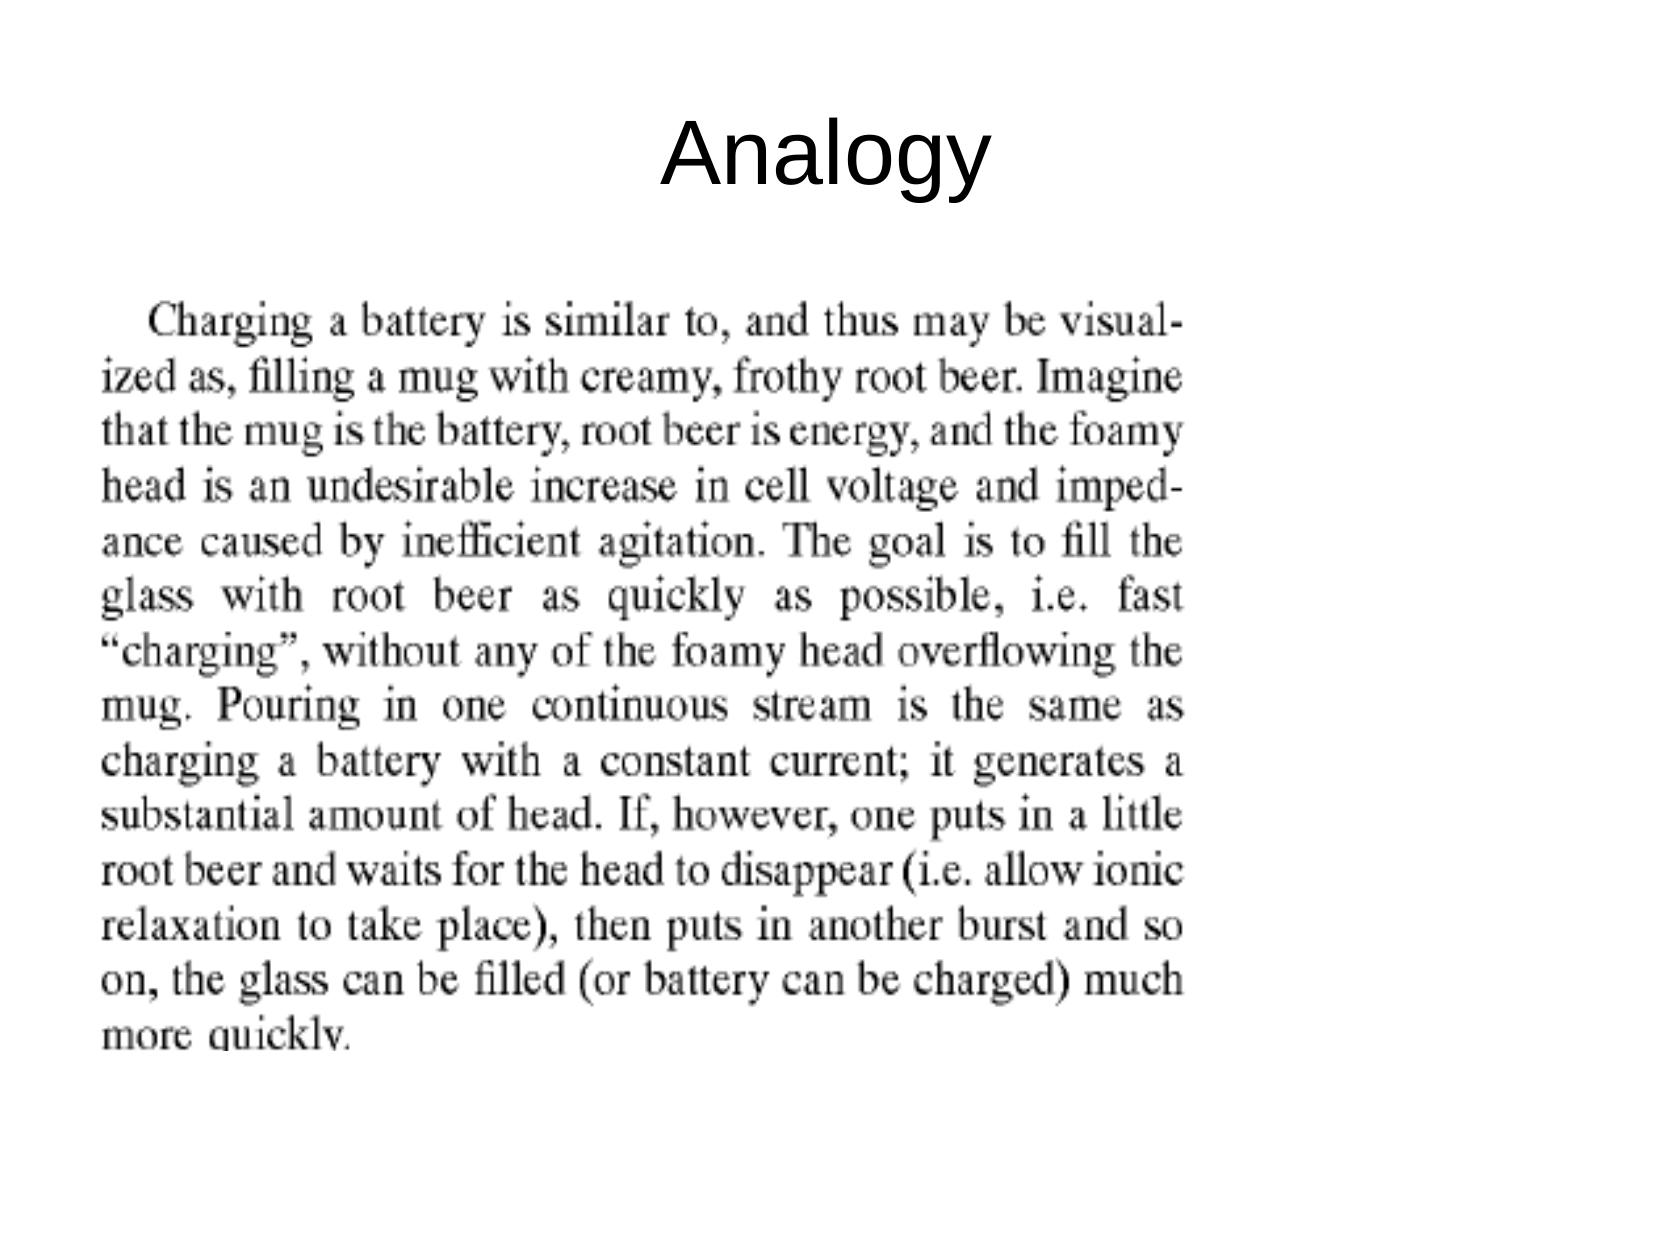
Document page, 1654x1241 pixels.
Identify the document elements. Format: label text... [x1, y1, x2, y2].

picture [87, 300, 1201, 1051]
title Analogy [82, 49, 1571, 257]
